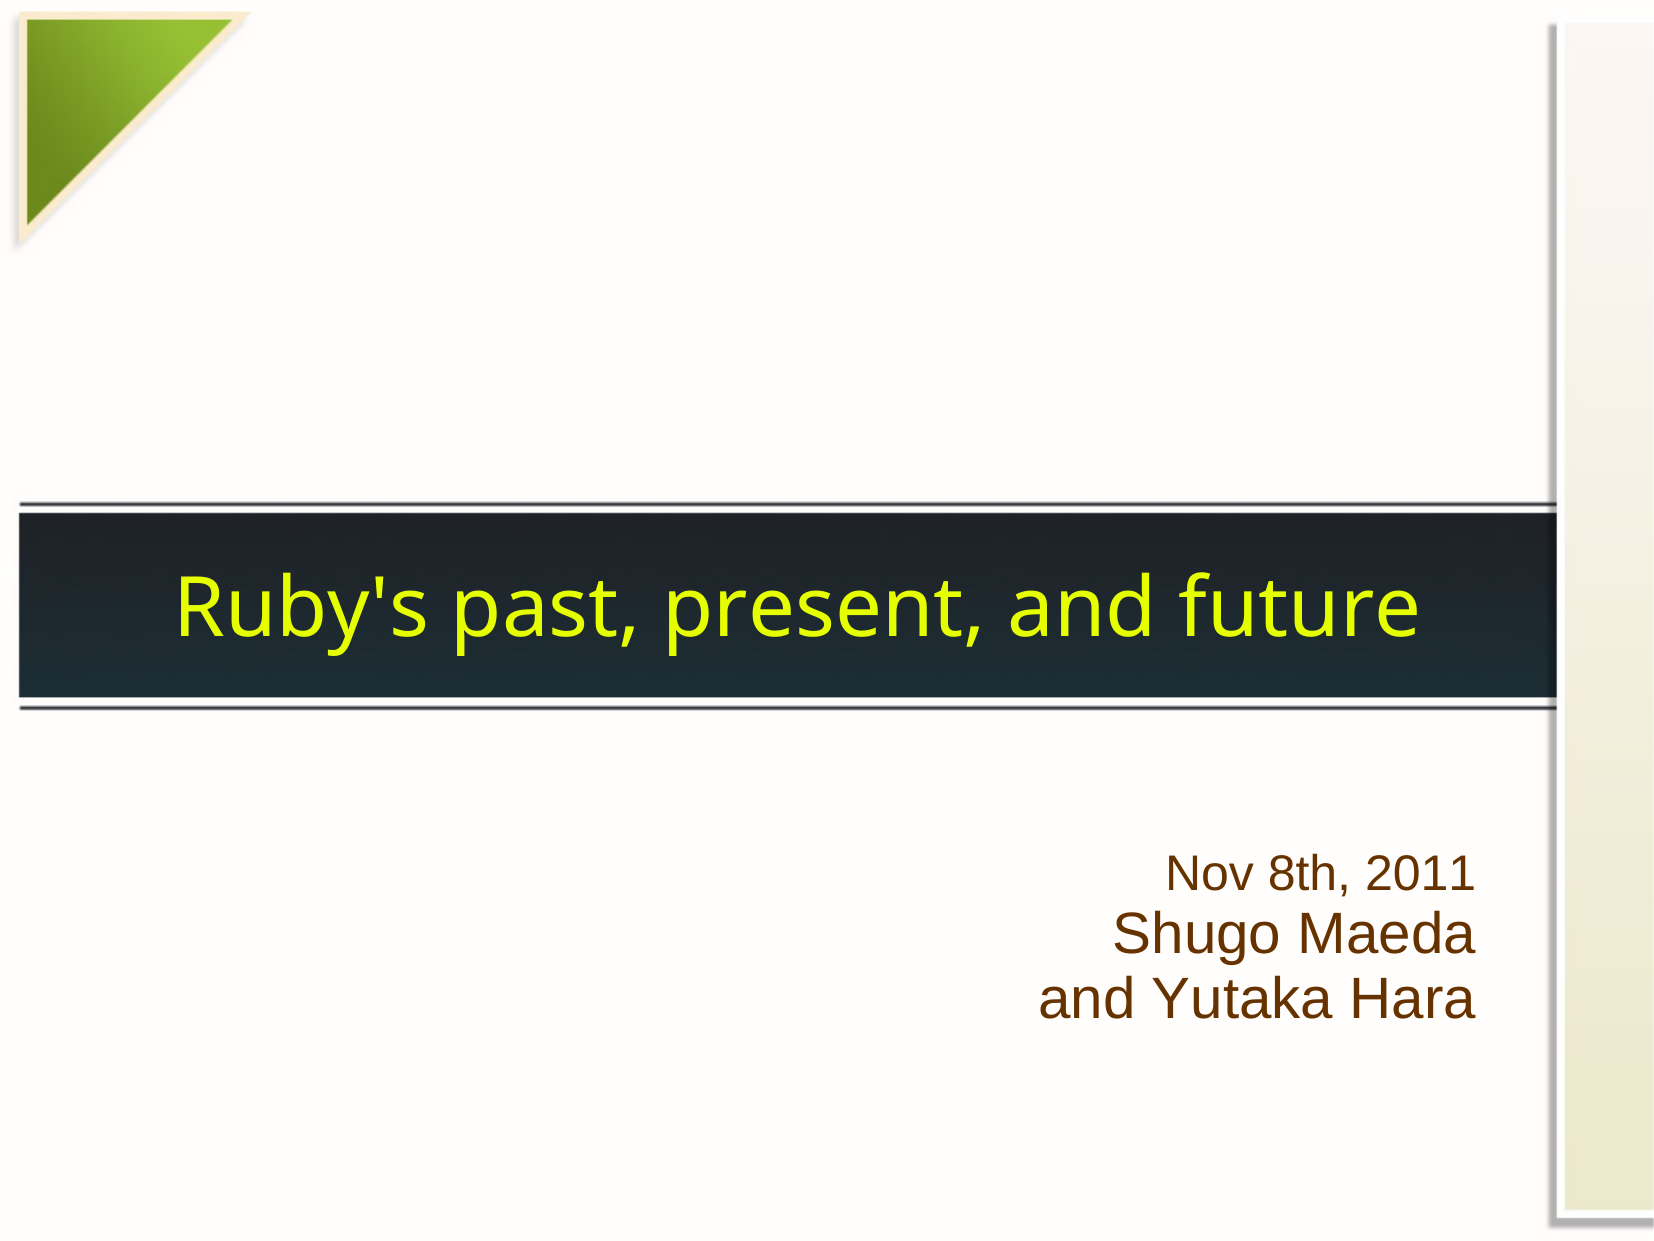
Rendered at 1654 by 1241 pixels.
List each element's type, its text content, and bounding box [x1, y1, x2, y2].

picture [0, 0, 1654, 1241]
title Ruby's past, present, and future [92, 518, 1505, 691]
subtitle Nov 8th, 2011 Shugo Maeda and Yutaka Hara [121, 767, 1477, 1109]
